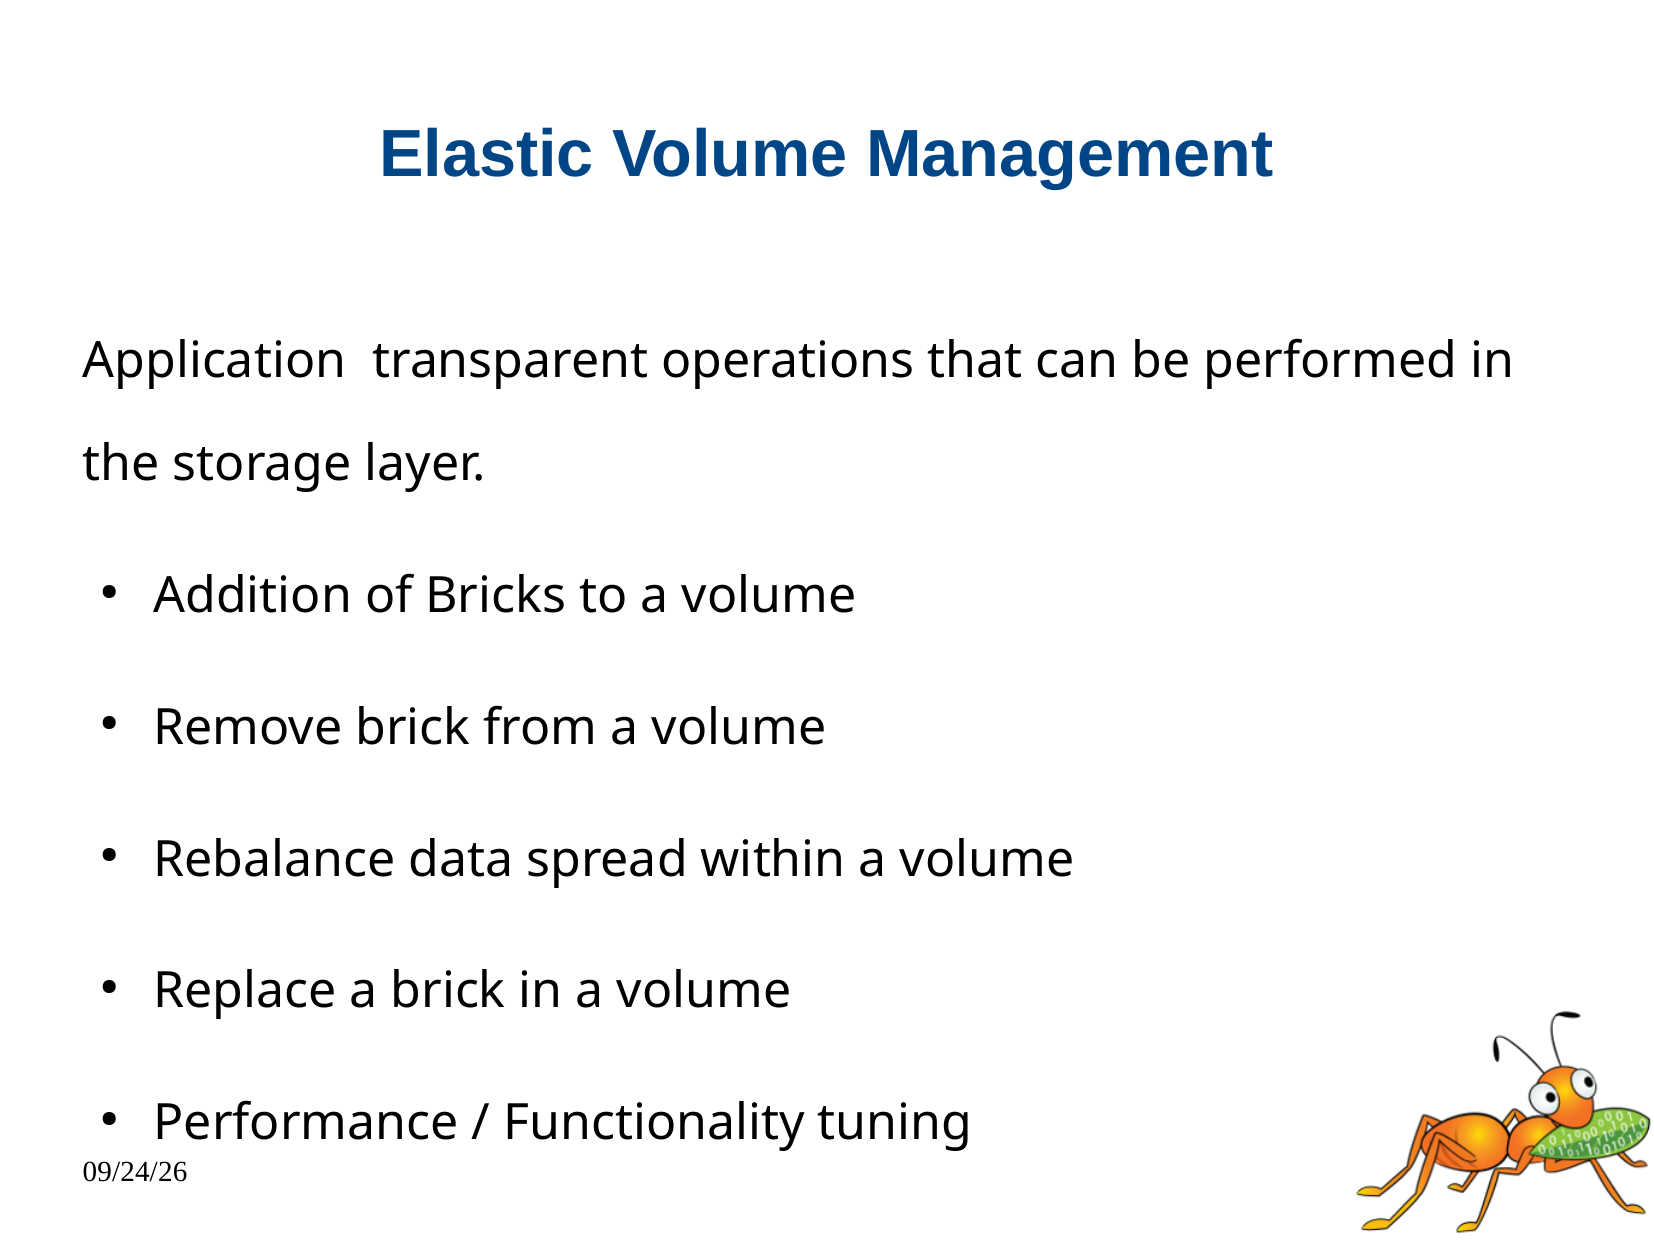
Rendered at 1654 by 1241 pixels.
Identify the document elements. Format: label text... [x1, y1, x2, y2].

title Elastic Volume Management [82, 49, 1571, 257]
picture [1353, 1009, 1654, 1235]
list Application transparent operations that can be performed in the storage layer. Addition of Bricks to a volume Remove brick from a volume Rebalance data spread within a volume Replace a brick in a volume Performance / Functionality tuning [82, 290, 1571, 1010]
